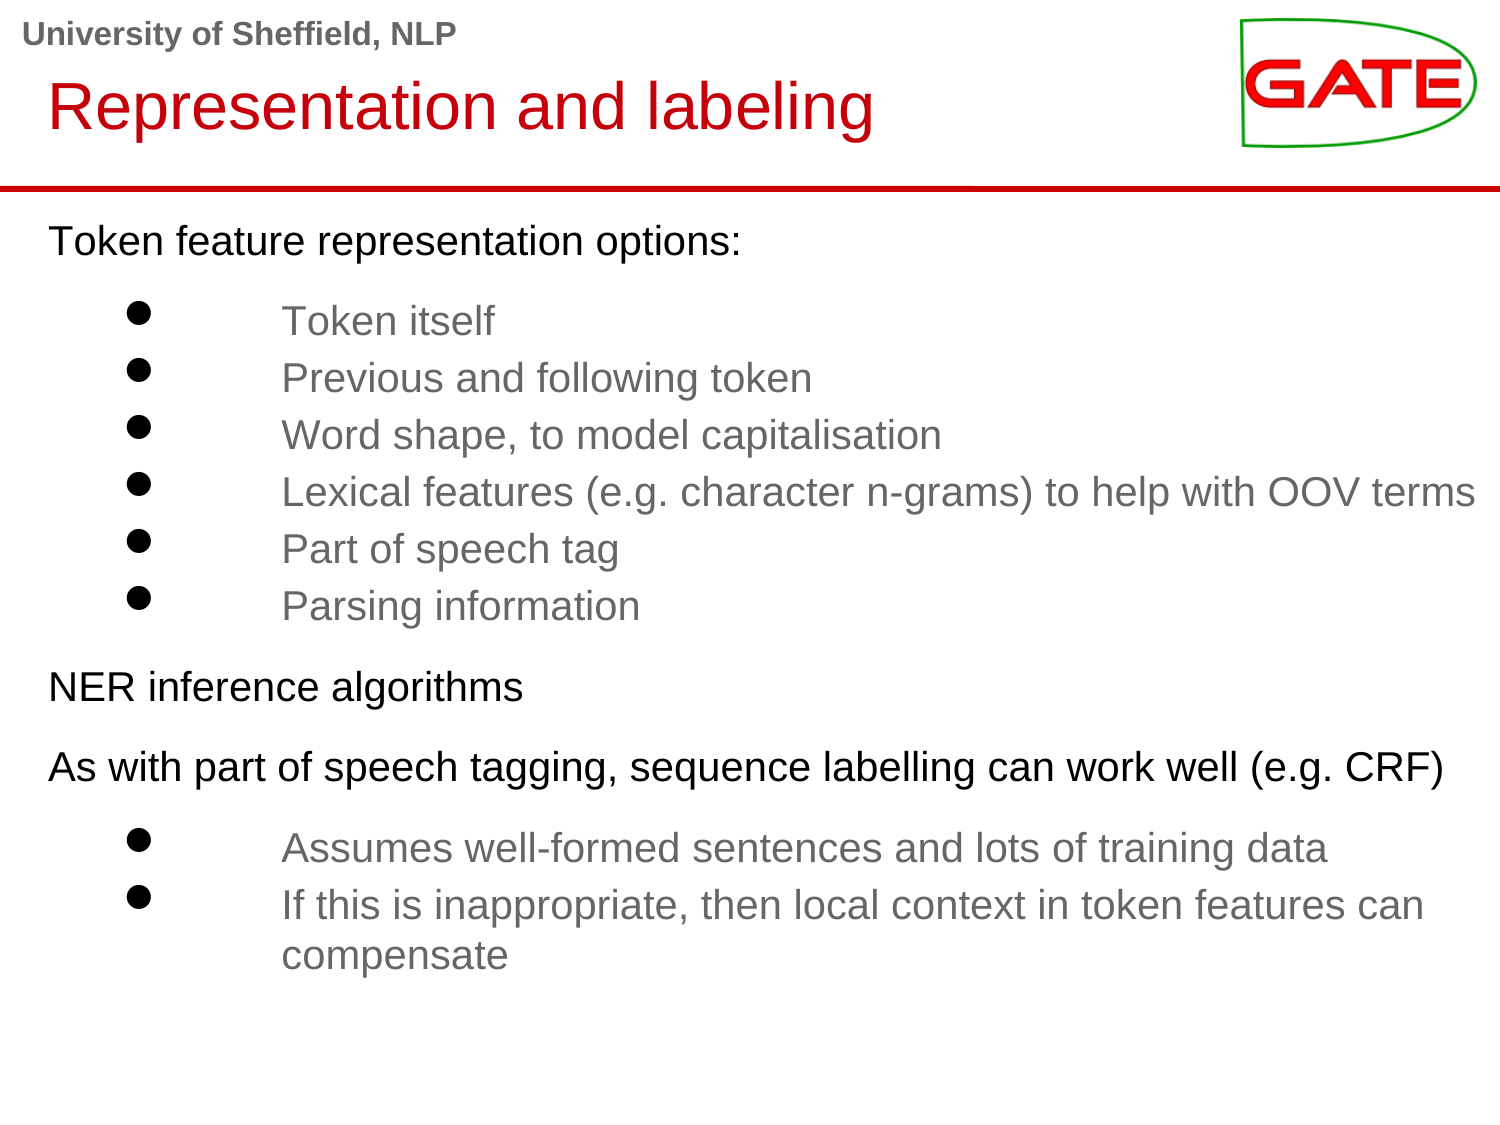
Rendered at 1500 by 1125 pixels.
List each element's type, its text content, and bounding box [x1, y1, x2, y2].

picture [1240, 18, 1477, 148]
text_box Representation and labeling [47, 47, 1267, 168]
text_box Token feature representation options: Token itself Previous and following token Word shape, to model capitalisation Lexical features (e.g. character n-grams) to help with OOV terms Part of speech tag Parsing information NER inference algorithms As with part of speech tagging, sequence labelling can work well (e.g. CRF) Assumes well-formed sentences and lots of training data If this is inappropriate, then local context in token features can compensate [47, 212, 1500, 1064]
